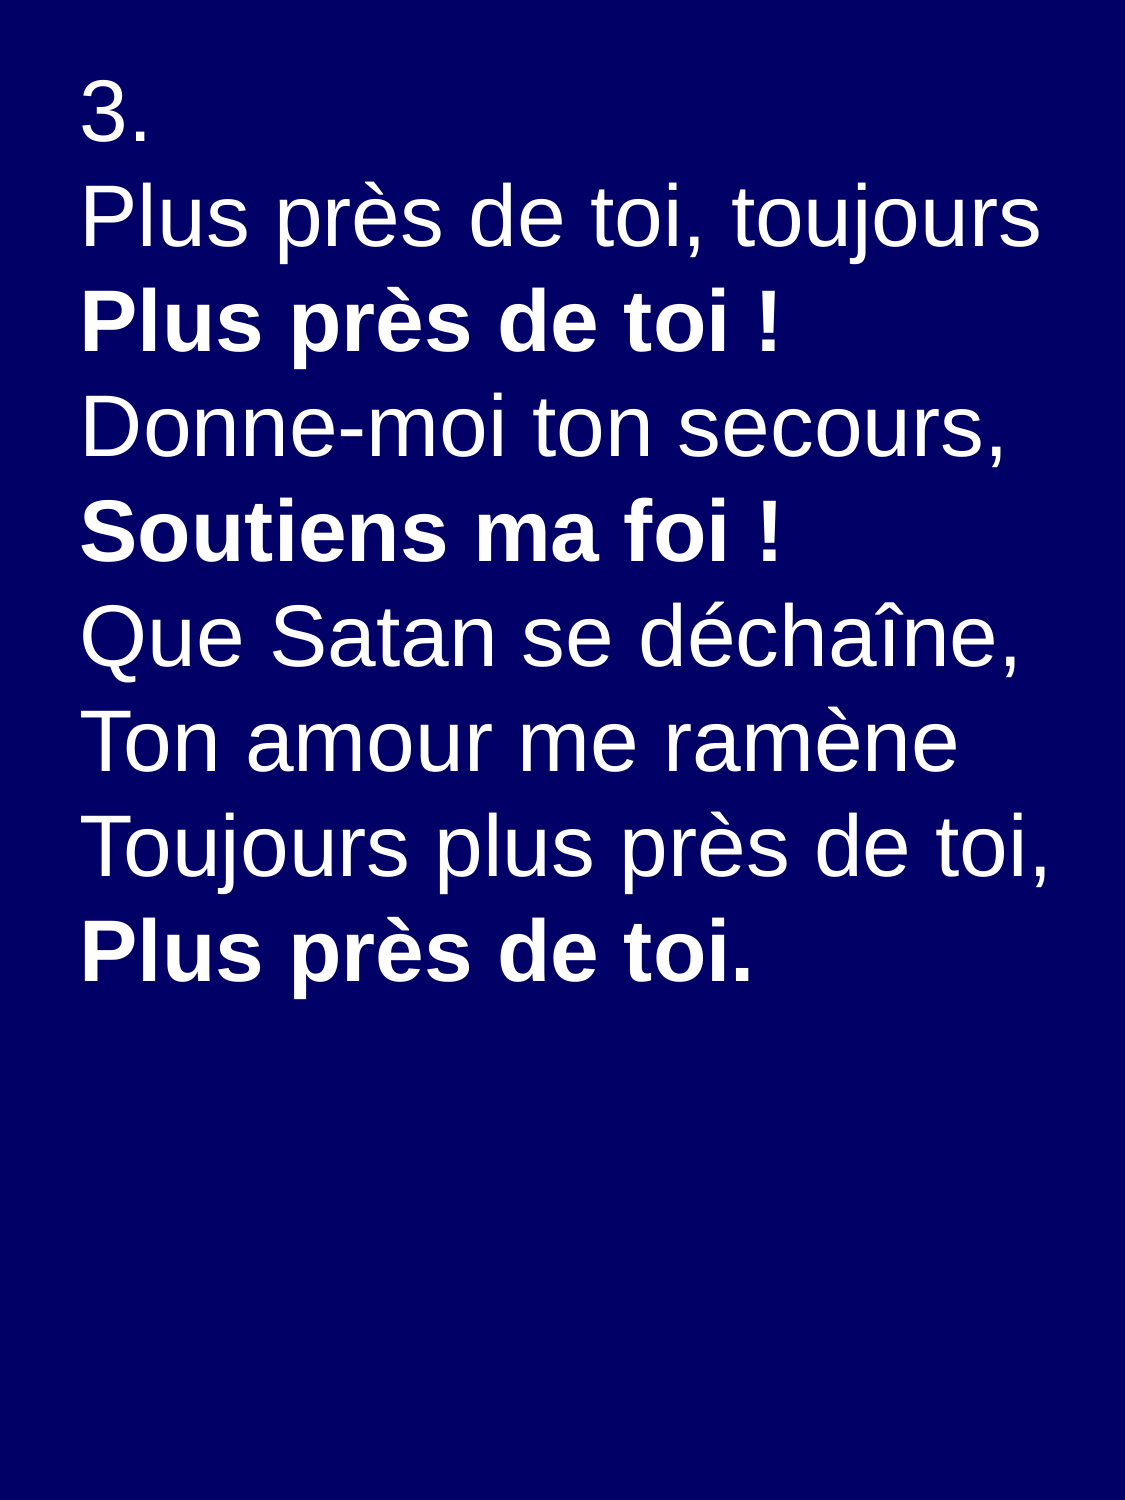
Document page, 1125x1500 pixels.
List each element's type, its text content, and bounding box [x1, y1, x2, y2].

text_box 3. Plus près de toi, toujours Plus près de toi ! Donne-moi ton secours, Soutiens ma foi ! Que Satan se déchaîne, Ton amour me ramène Toujours plus près de toi, Plus près de toi. [65, 46, 1090, 1430]
